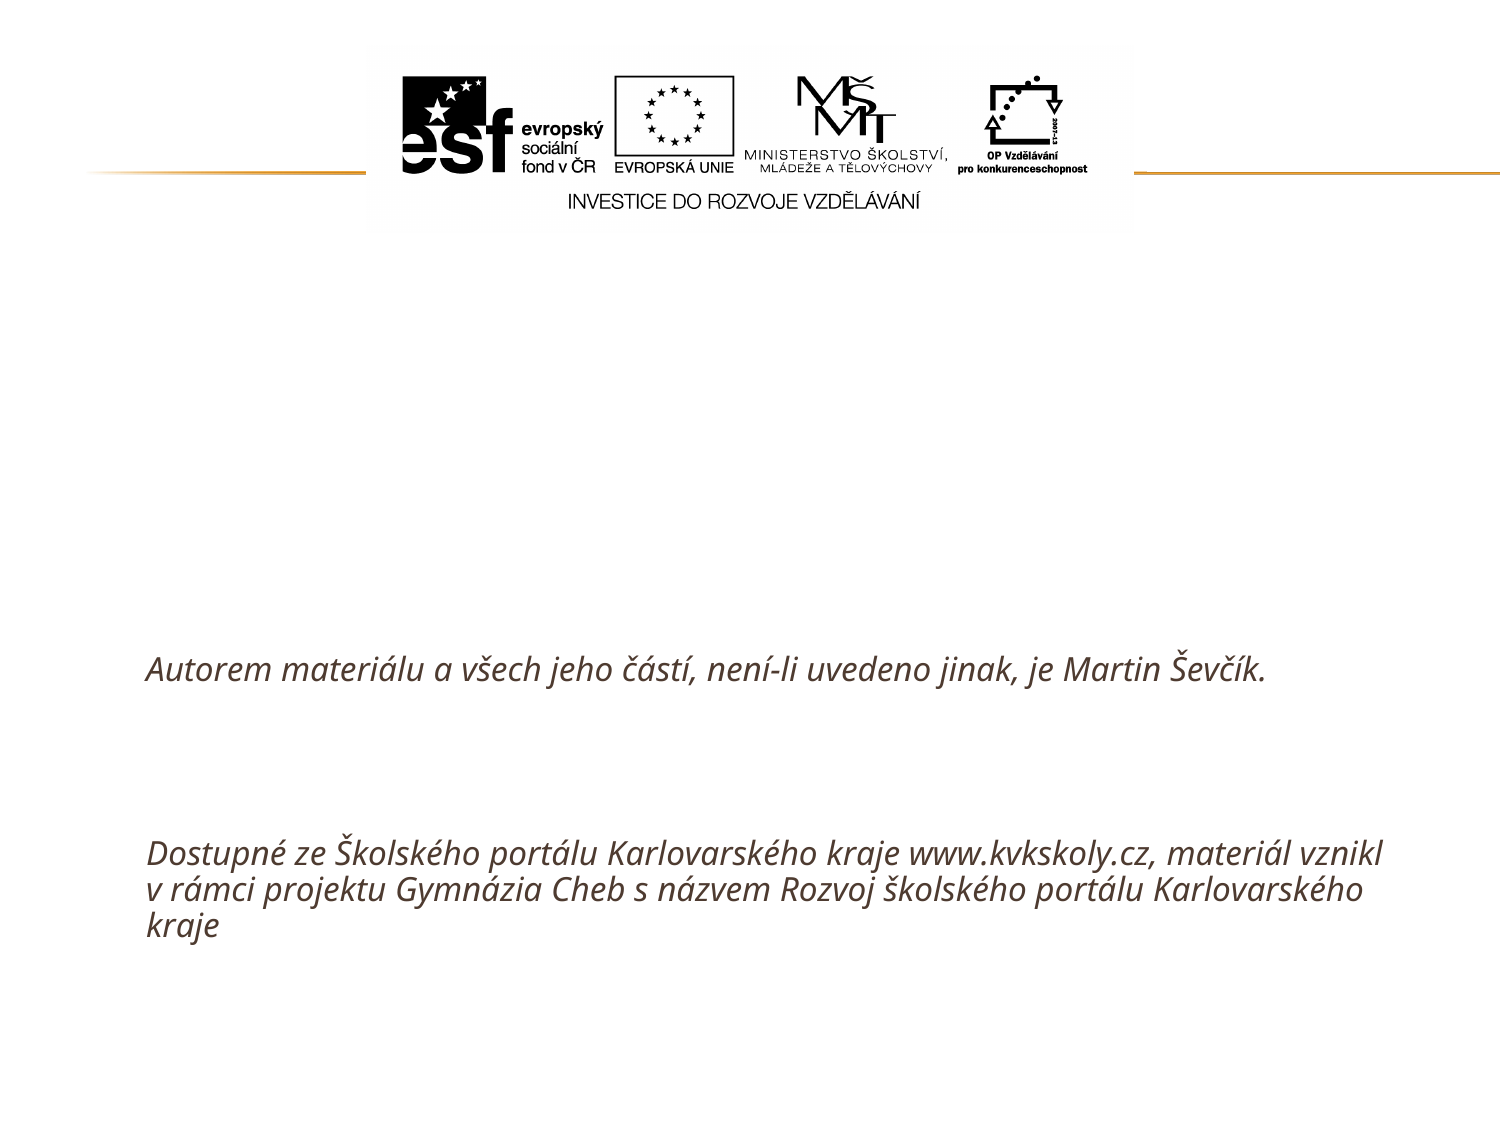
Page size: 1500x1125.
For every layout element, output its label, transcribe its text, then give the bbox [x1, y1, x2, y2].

list Autorem materiálu a všech jeho částí, není-li uvedeno jinak, je Martin Ševčík. Dostupné ze Školského portálu Karlovarského kraje www.kvkskoly.cz, materiál vznikl v rámci projektu Gymnázia Cheb s názvem Rozvoj školského portálu Karlovarského kraje [75, 262, 1426, 1006]
picture [83, 45, 1500, 233]
